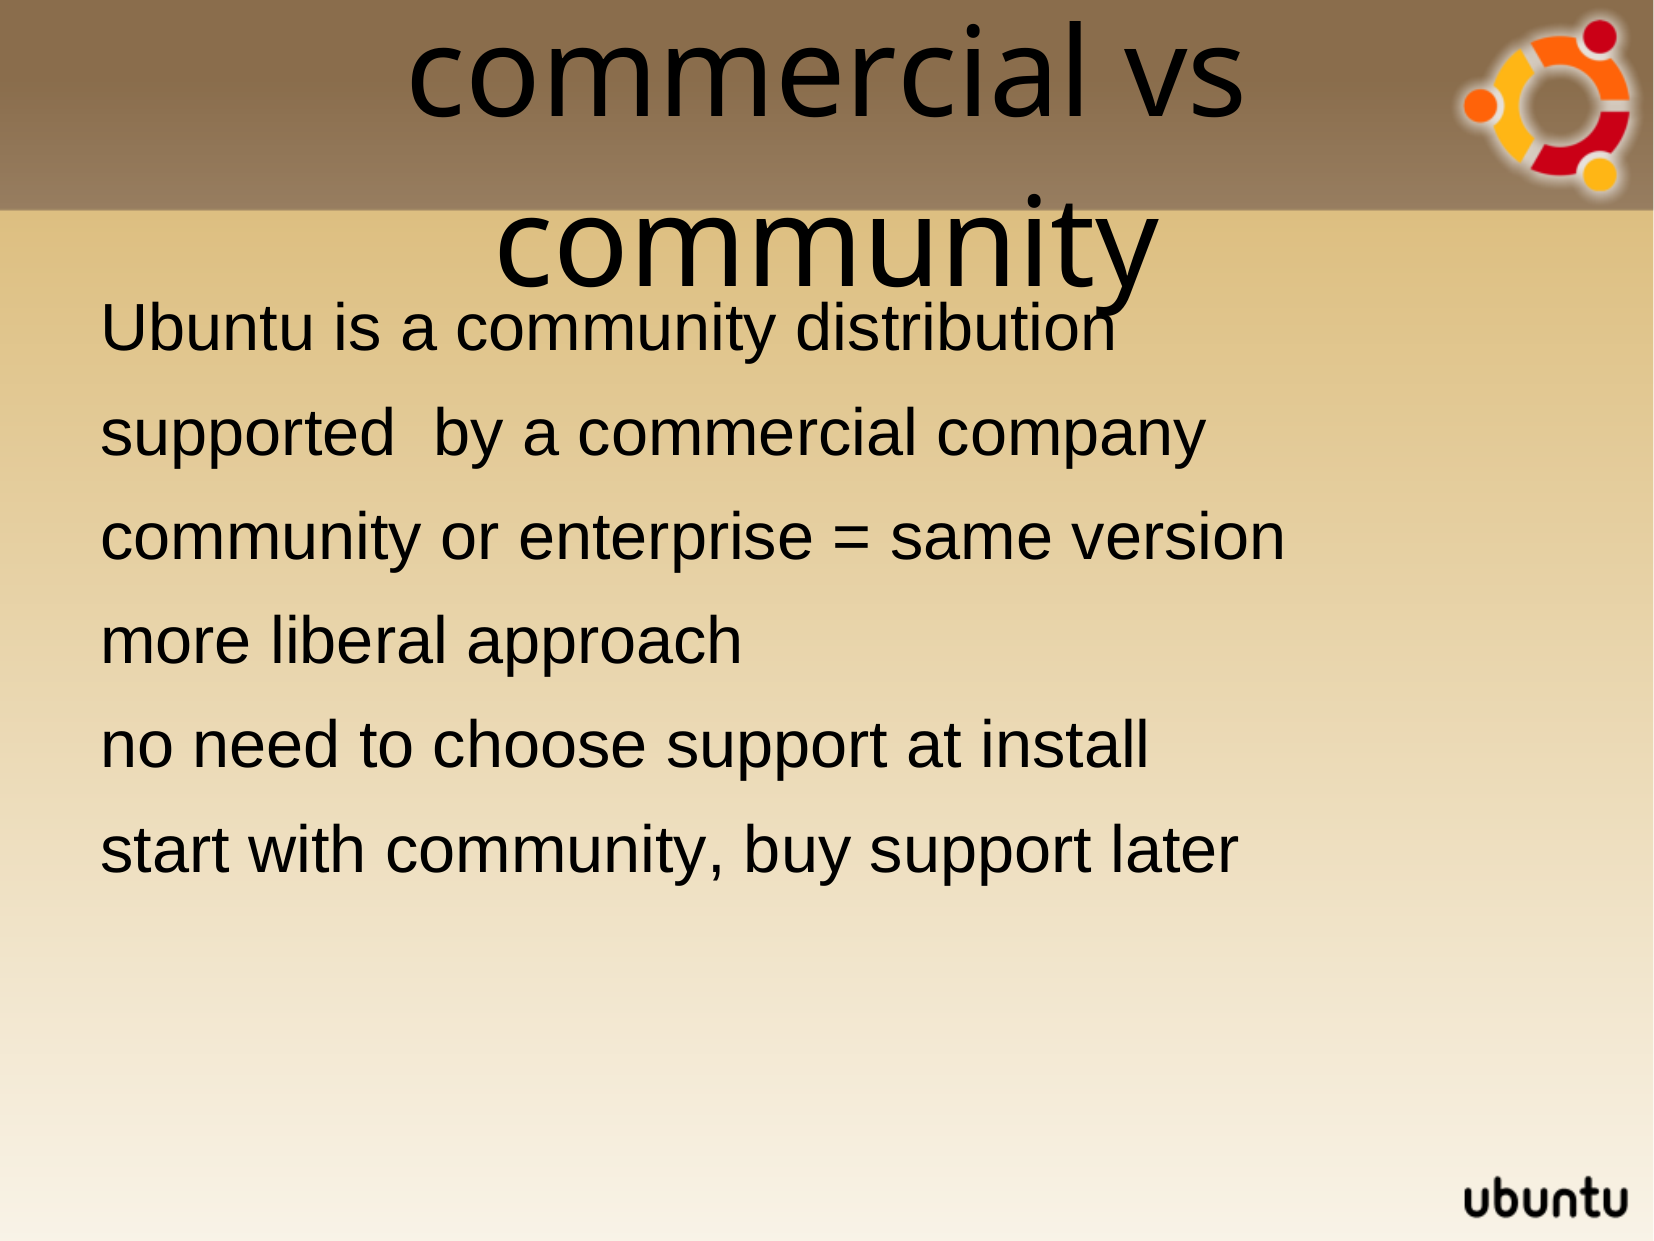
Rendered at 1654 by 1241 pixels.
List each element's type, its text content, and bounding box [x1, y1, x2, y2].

list Ubuntu is a community distribution supported by a commercial company community or enterprise = same version more liberal approach no need to choose support at install start with community, buy support later [82, 290, 1571, 1094]
picture [0, 0, 1654, 1241]
title commercial vs community [82, 56, 1571, 250]
